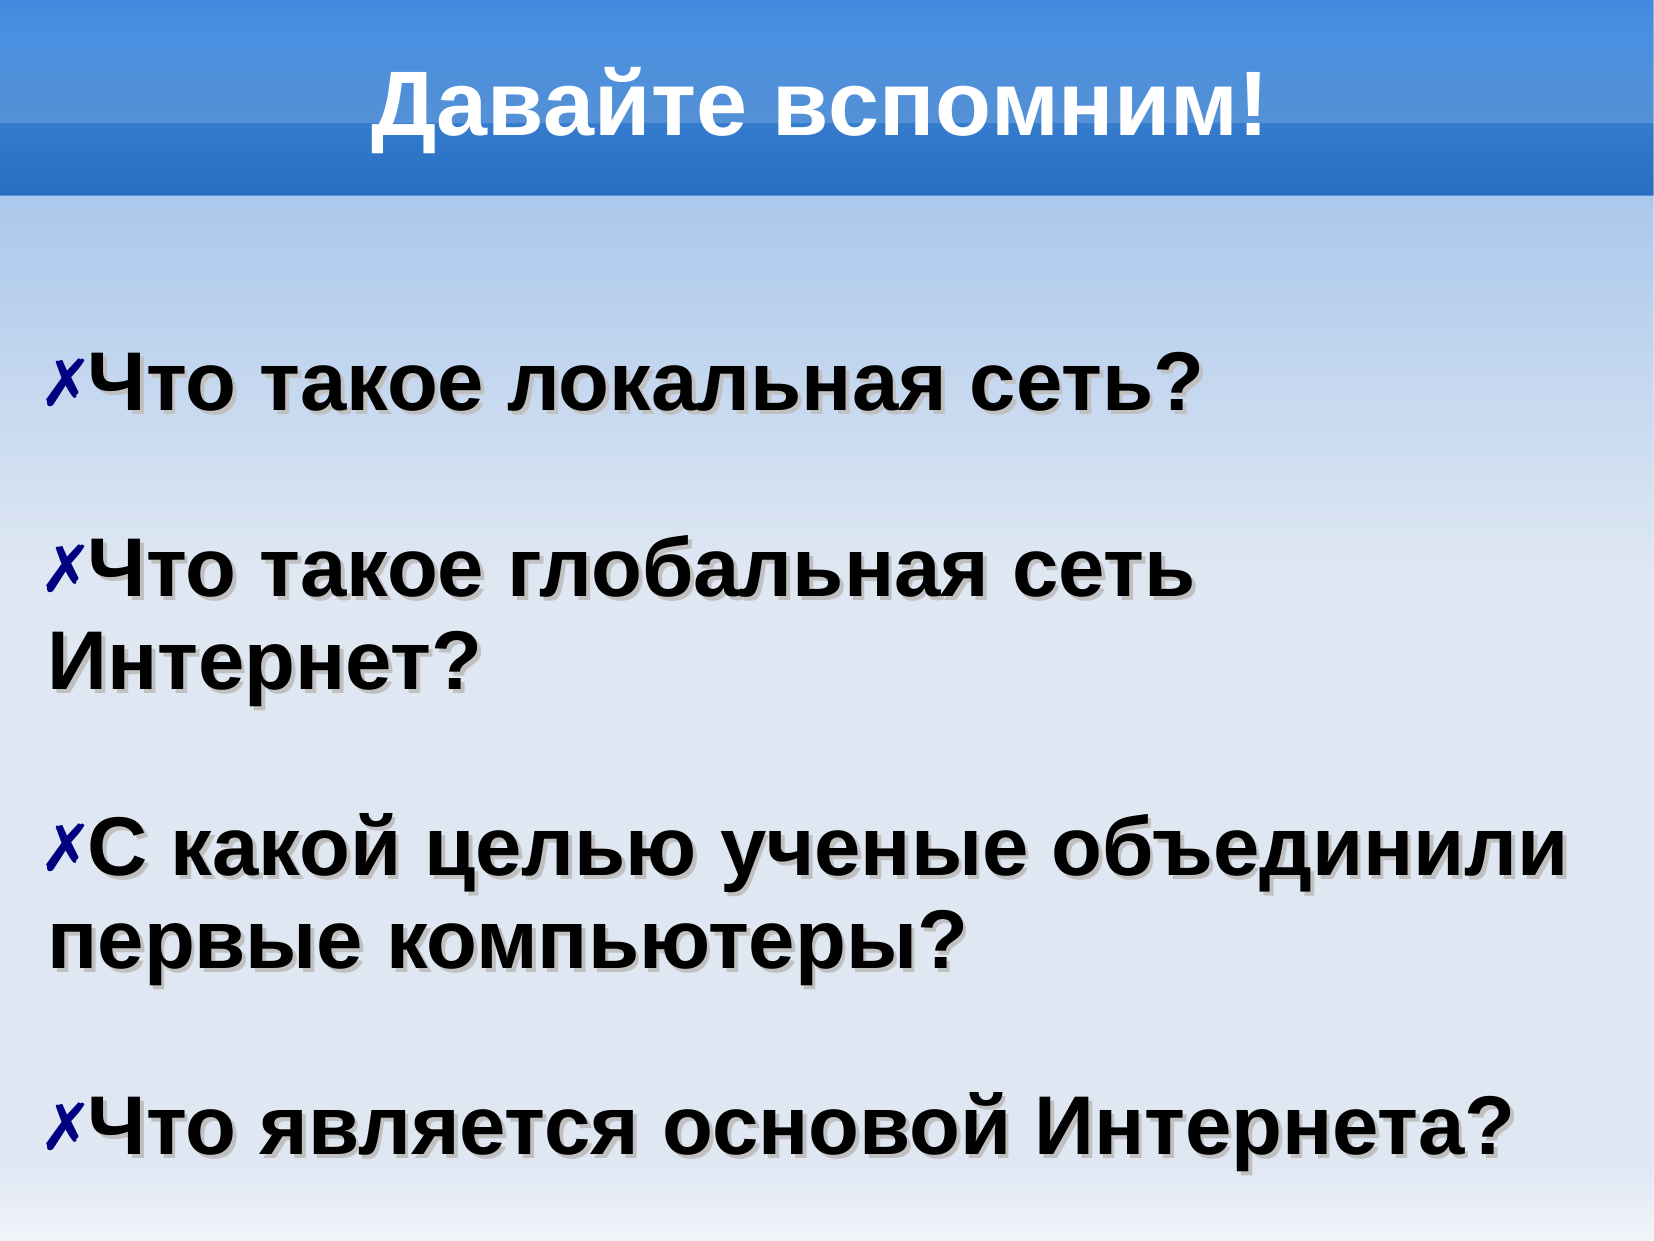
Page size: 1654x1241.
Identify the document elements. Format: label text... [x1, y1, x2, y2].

picture [0, 0, 1654, 1241]
text_box Что такое локальная сеть? Что такое глобальная сеть Интернет? С какой целью ученые объединили первые компьютеры? Что является основой Интернета? [33, 327, 1594, 1180]
title Давайте вспомним! [76, 0, 1565, 208]
